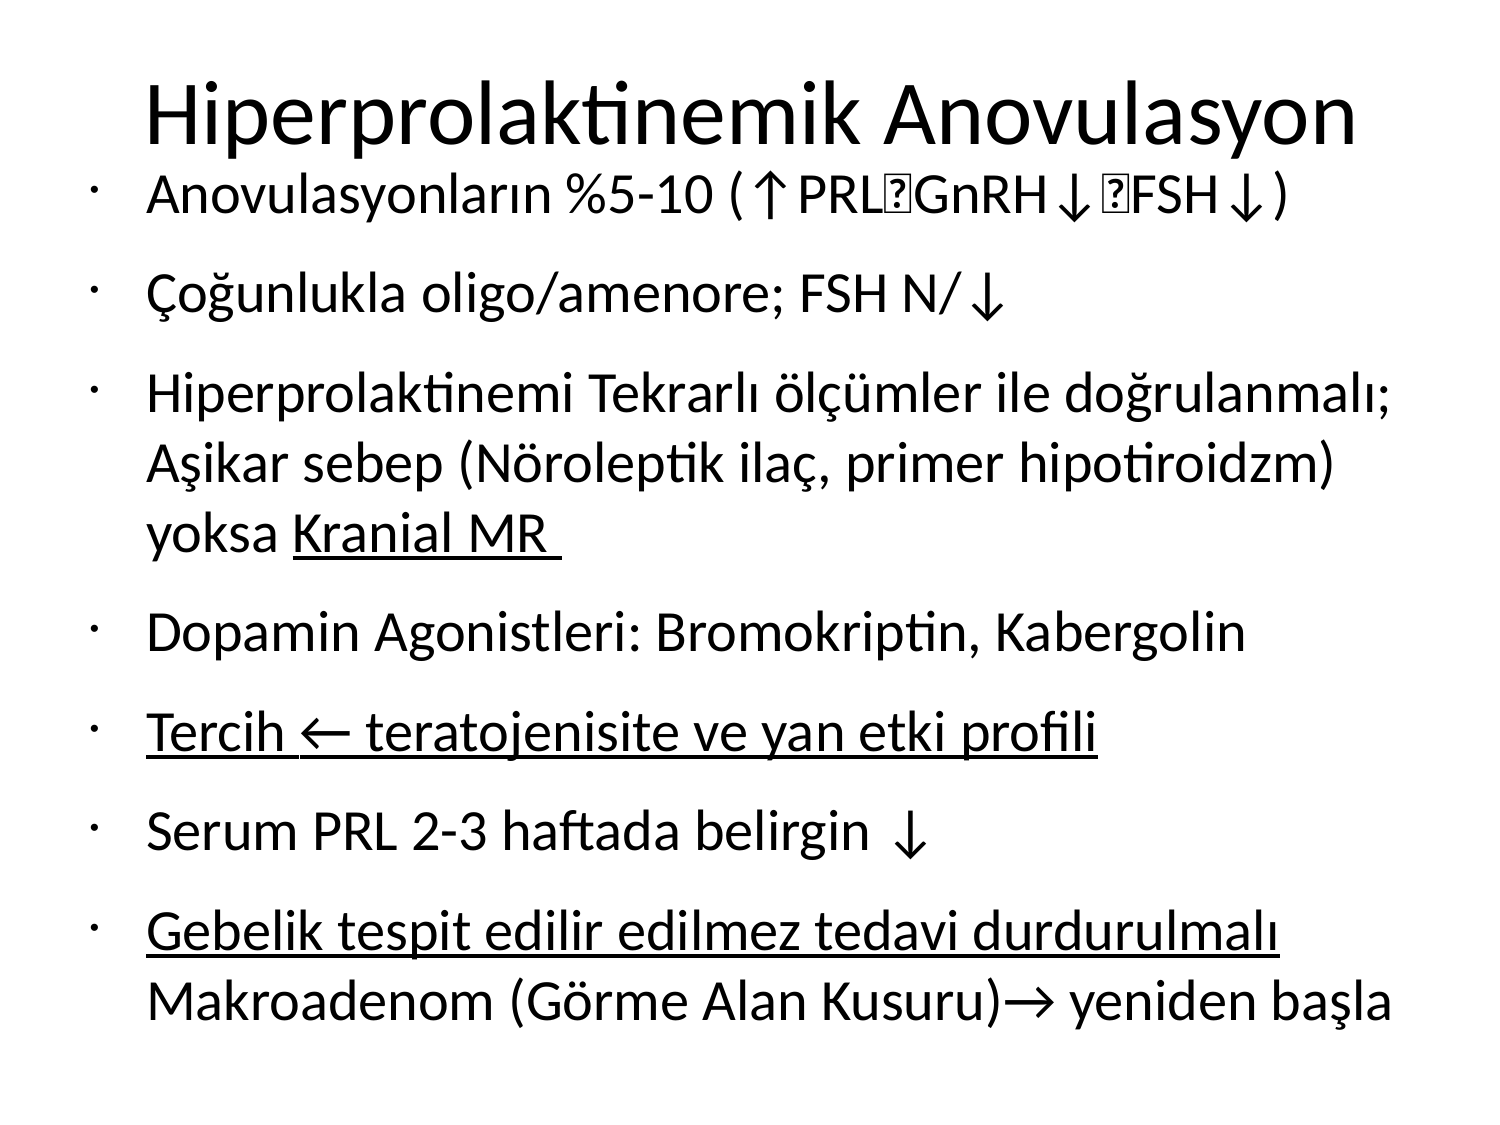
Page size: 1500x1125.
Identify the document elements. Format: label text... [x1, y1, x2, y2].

title Hiperprolaktinemik Anovulasyon [75, 45, 1425, 147]
list Anovulasyonların %5-10 (↑PRLGnRH↓FSH↓) Çoğunlukla oligo/amenore; FSH N/↓ Hiperprolaktinemi Tekrarlı ölçümler ile doğrulanmalı; Aşikar sebep (Nöroleptik ilaç, primer hipotiroidzm) yoksa Kranial MR Dopamin Agonistleri: Bromokriptin, Kabergolin Tercih ← teratojenisite ve yan etki profili Serum PRL 2-3 haftada belirgin ↓ Gebelik tespit edilir edilmez tedavi durdurulmalı Makroadenom (Görme Alan Kusuru)→ yeniden başla [75, 147, 1425, 1125]
